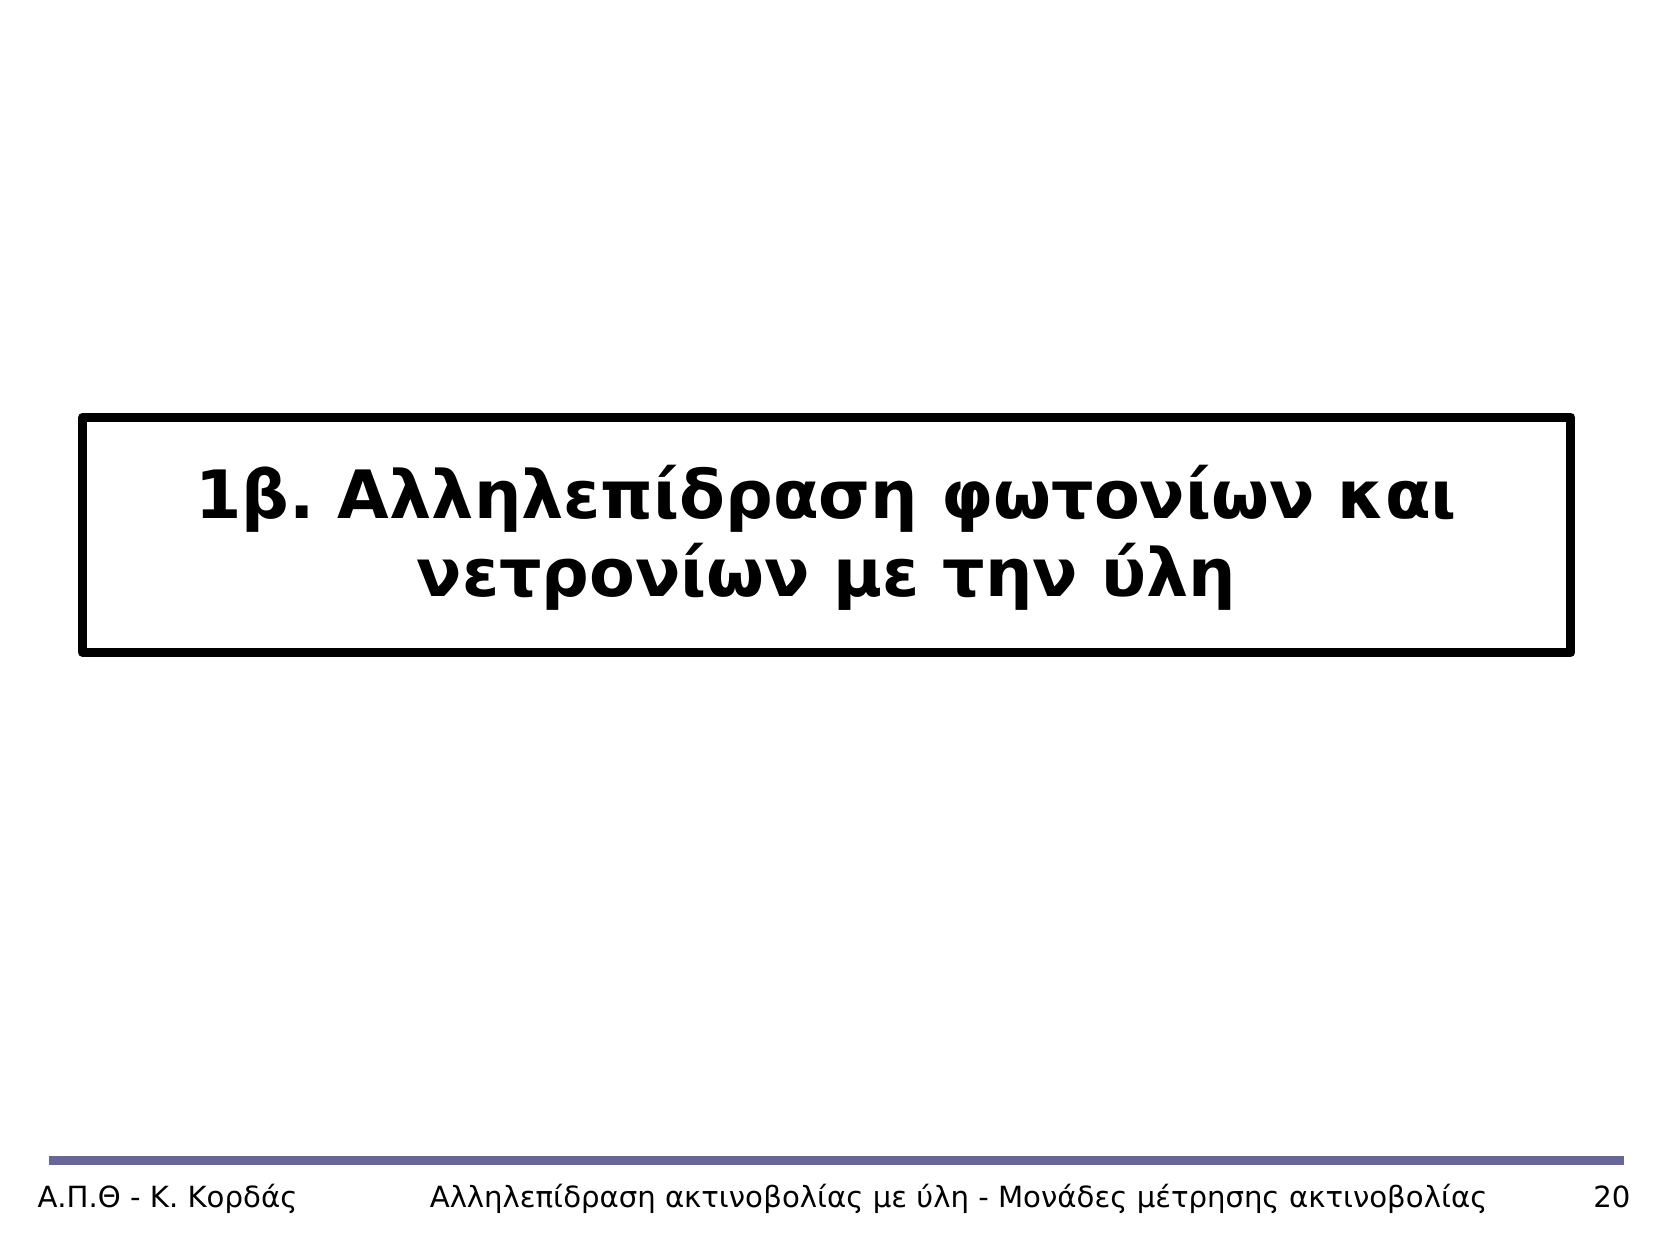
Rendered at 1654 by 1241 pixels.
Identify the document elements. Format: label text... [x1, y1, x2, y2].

subtitle 1β. Αλληλεπίδραση φωτονίων και νετρονίων με την ύλη [82, 417, 1571, 653]
